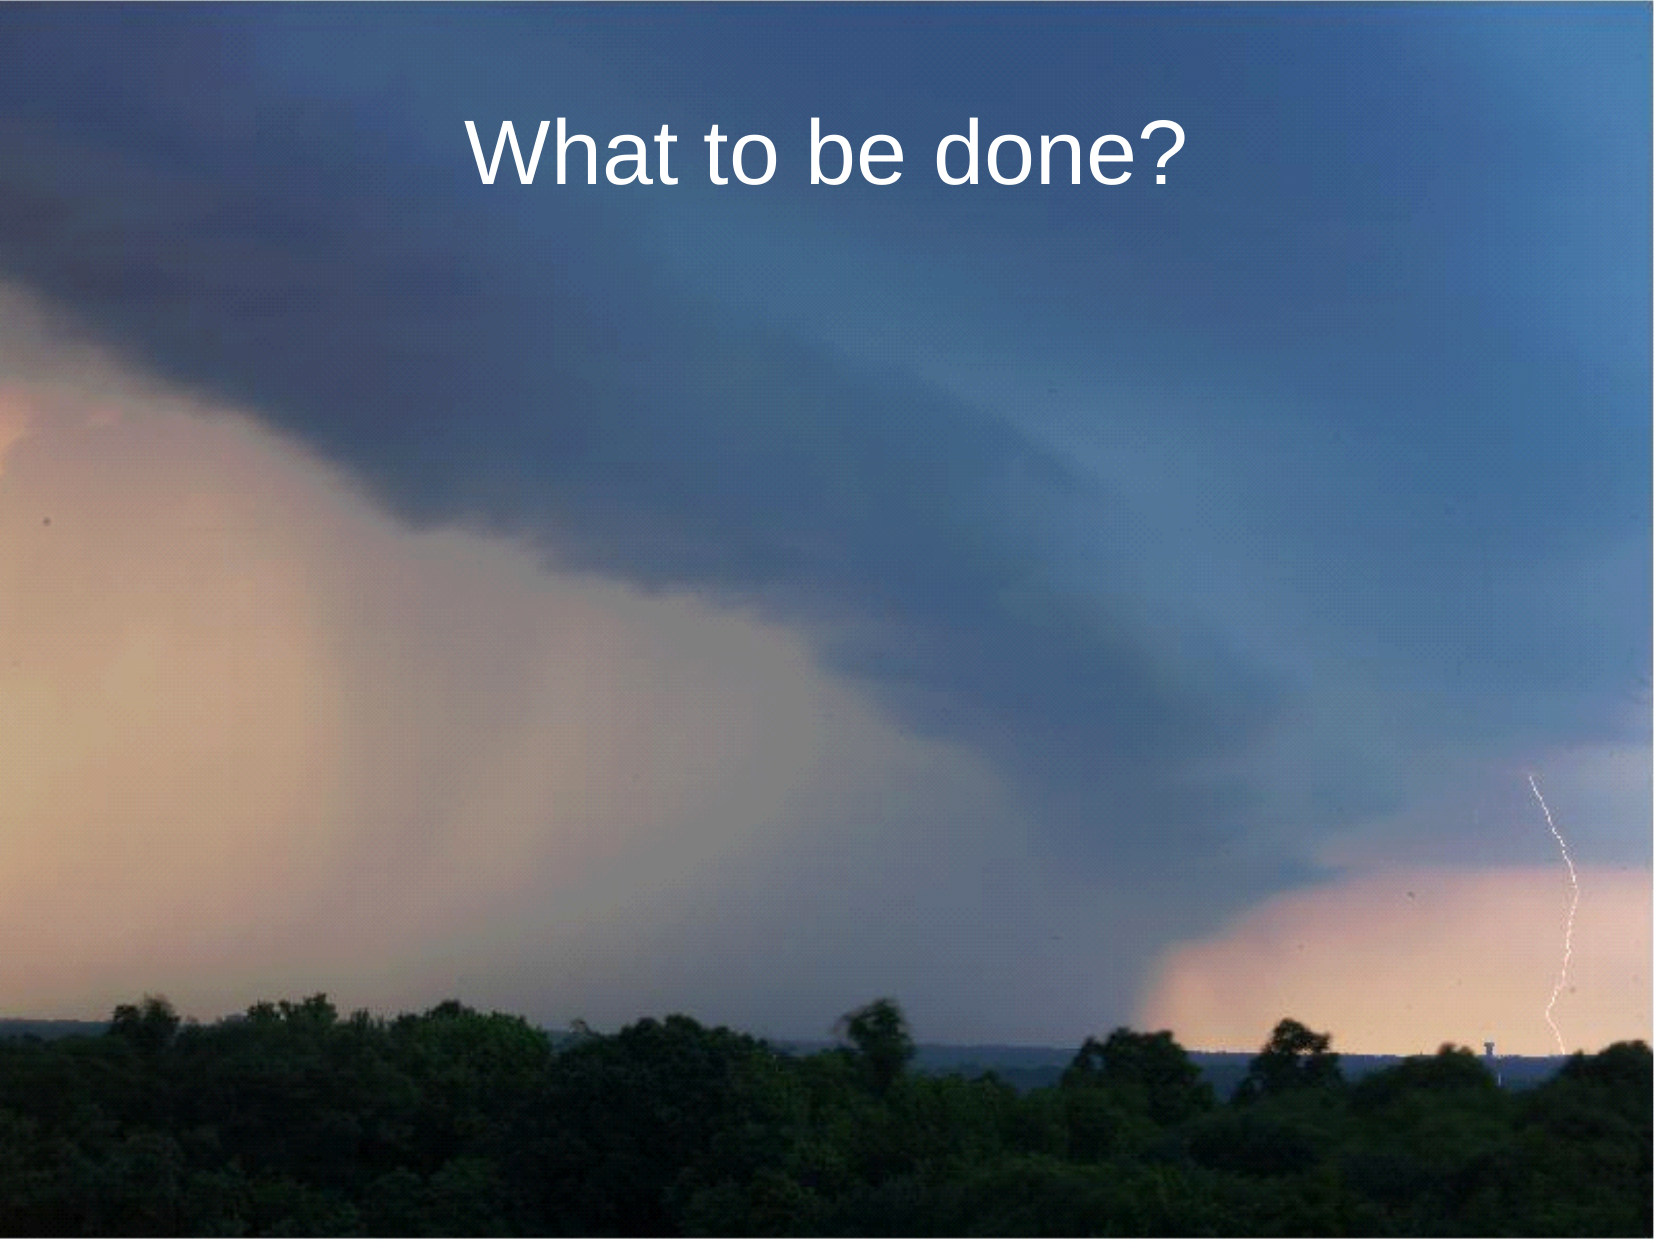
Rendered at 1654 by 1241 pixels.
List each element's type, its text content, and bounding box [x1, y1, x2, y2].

title What to be done? [82, 49, 1571, 257]
picture [0, 0, 1654, 1241]
